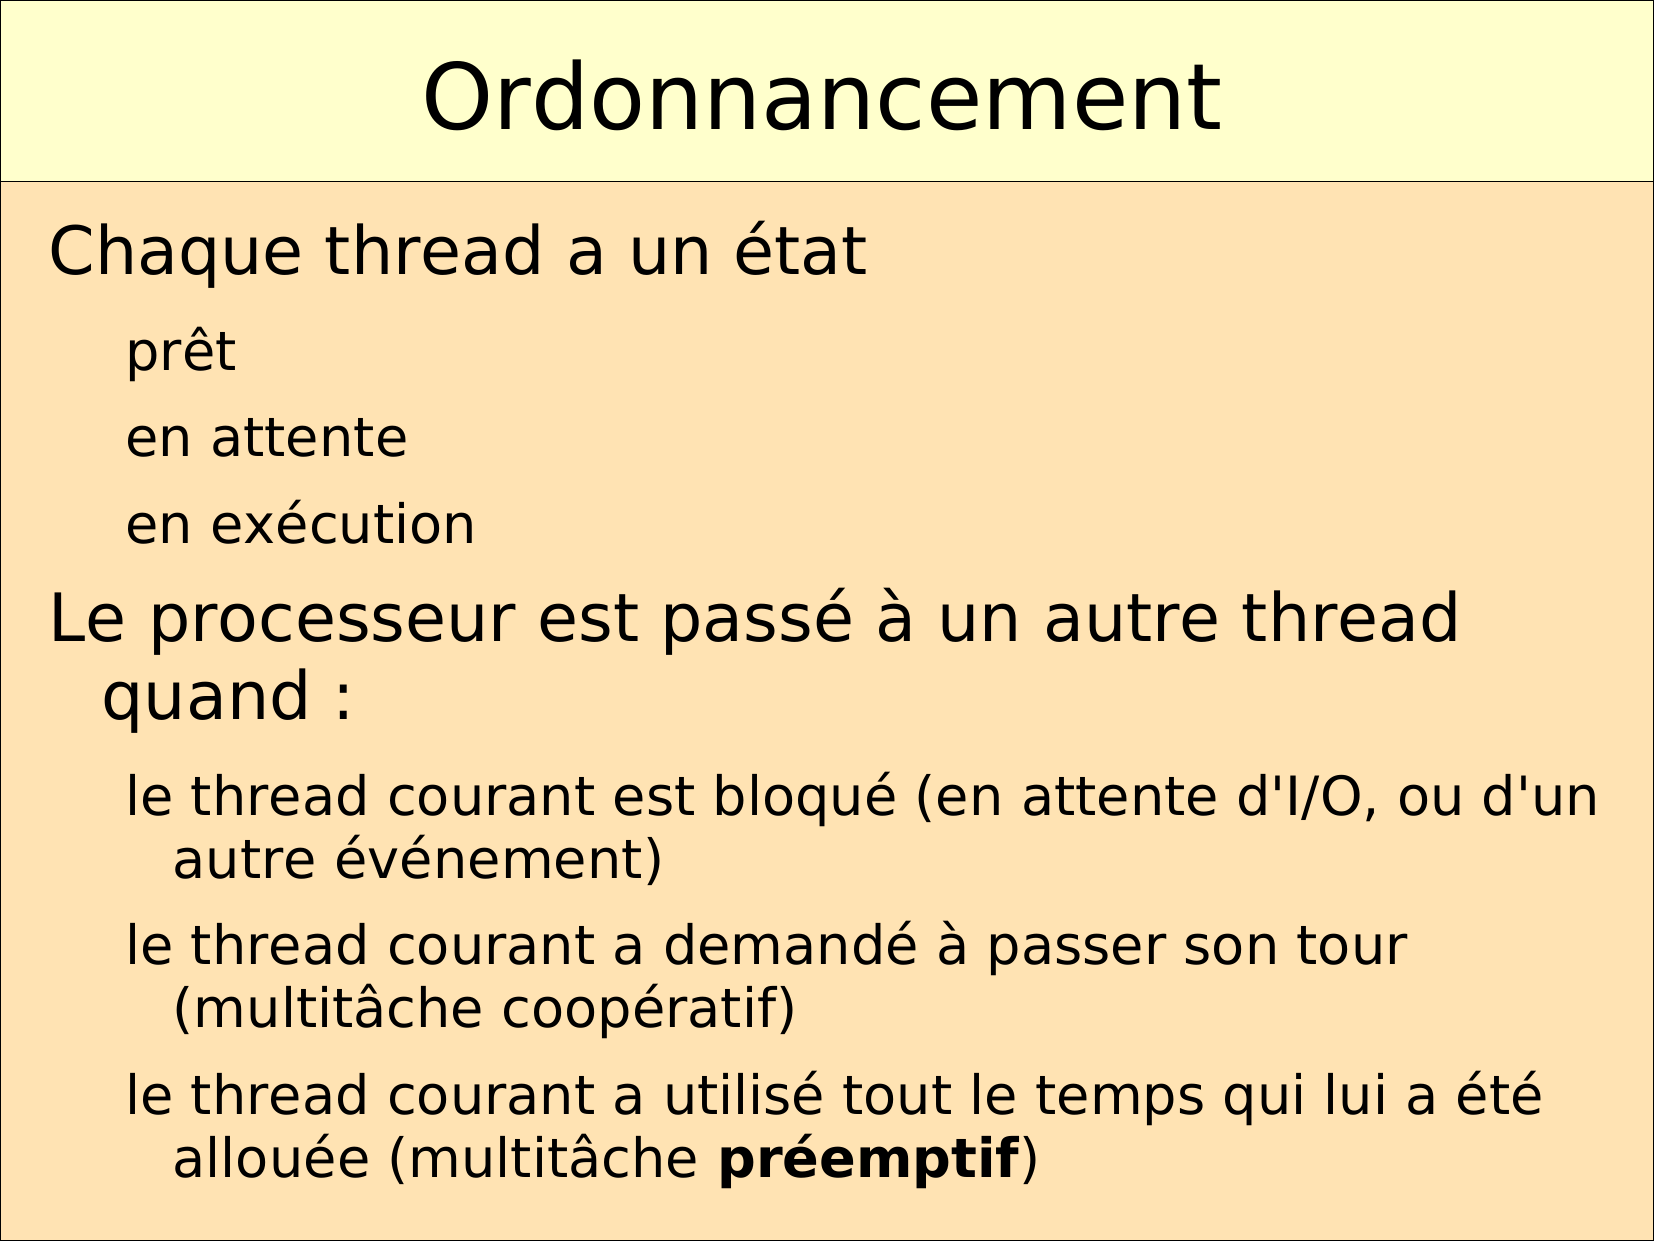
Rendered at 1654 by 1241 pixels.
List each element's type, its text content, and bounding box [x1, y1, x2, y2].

list Chaque thread a un état prêt en attente en exécution Le processeur est passé à un autre thread quand : le thread courant est bloqué (en attente d'I/O, ou d'un autre événement) le thread courant a demandé à passer son tour (multitâche coopératif) le thread courant a utilisé tout le temps qui lui a été allouée (multitâche préemptif) [31, 212, 1613, 1192]
title Ordonnancement [114, 38, 1531, 158]
